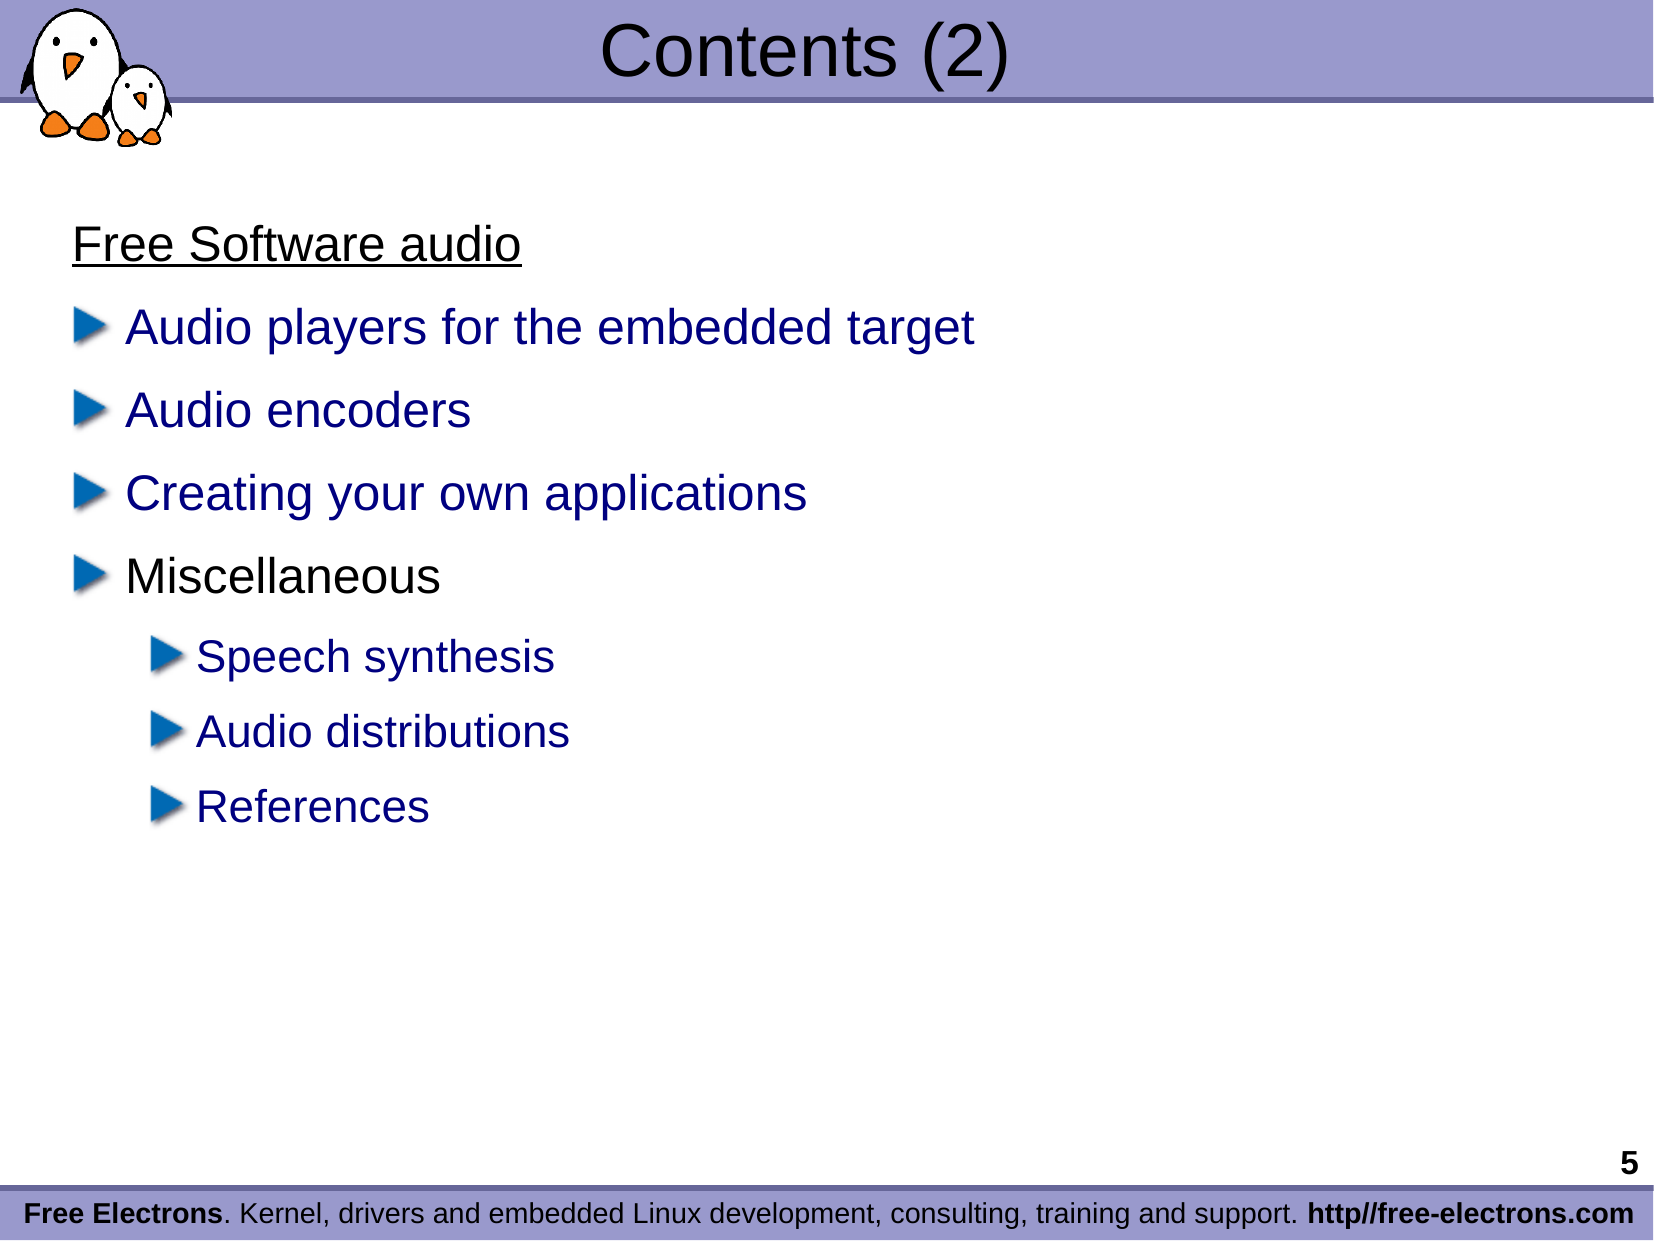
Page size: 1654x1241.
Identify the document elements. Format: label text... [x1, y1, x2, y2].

list Free Software audio Audio players for the embedded target Audio encoders Creating your own applications Miscellaneous Speech synthesis Audio distributions References [54, 216, 1331, 1066]
picture [20, 8, 172, 147]
title Contents (2) [60, 0, 1551, 101]
